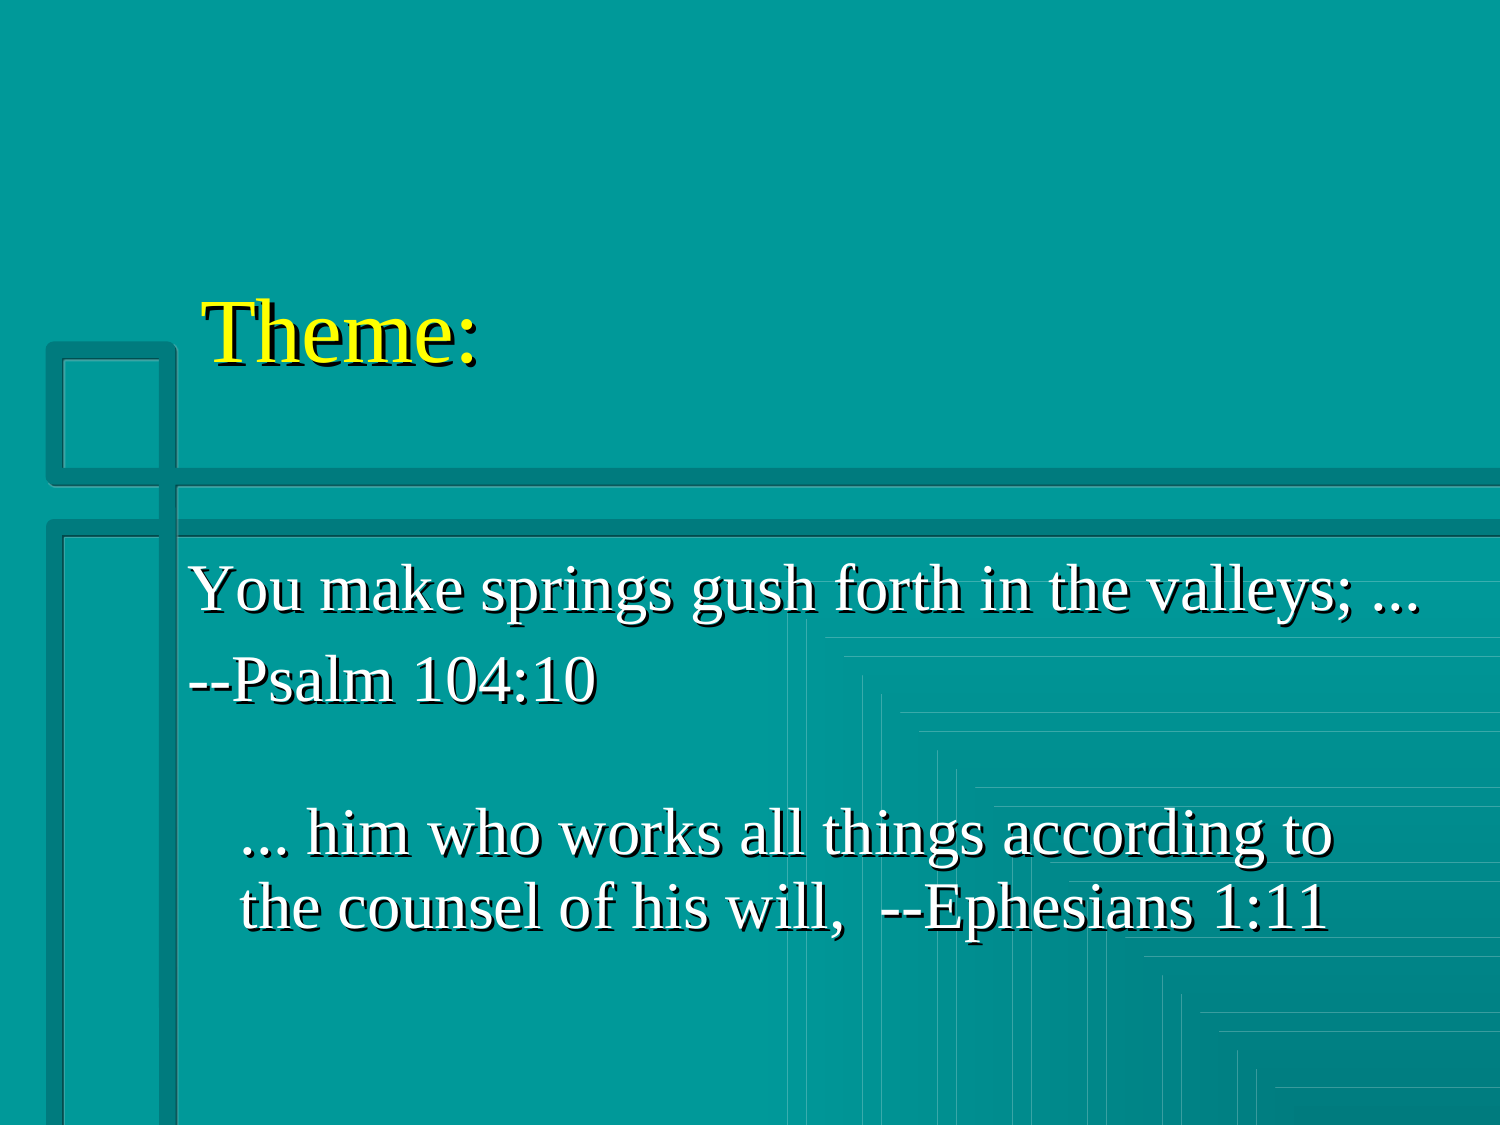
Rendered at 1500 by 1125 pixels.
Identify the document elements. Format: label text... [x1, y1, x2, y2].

title Theme: [200, 237, 1476, 426]
text_box ... him who works all things according to the counsel of his will, --Ephesians 1:11 [225, 787, 1388, 951]
subtitle You make springs gush forth in the valleys; ... --Psalm 104:10 [187, 262, 1425, 1006]
